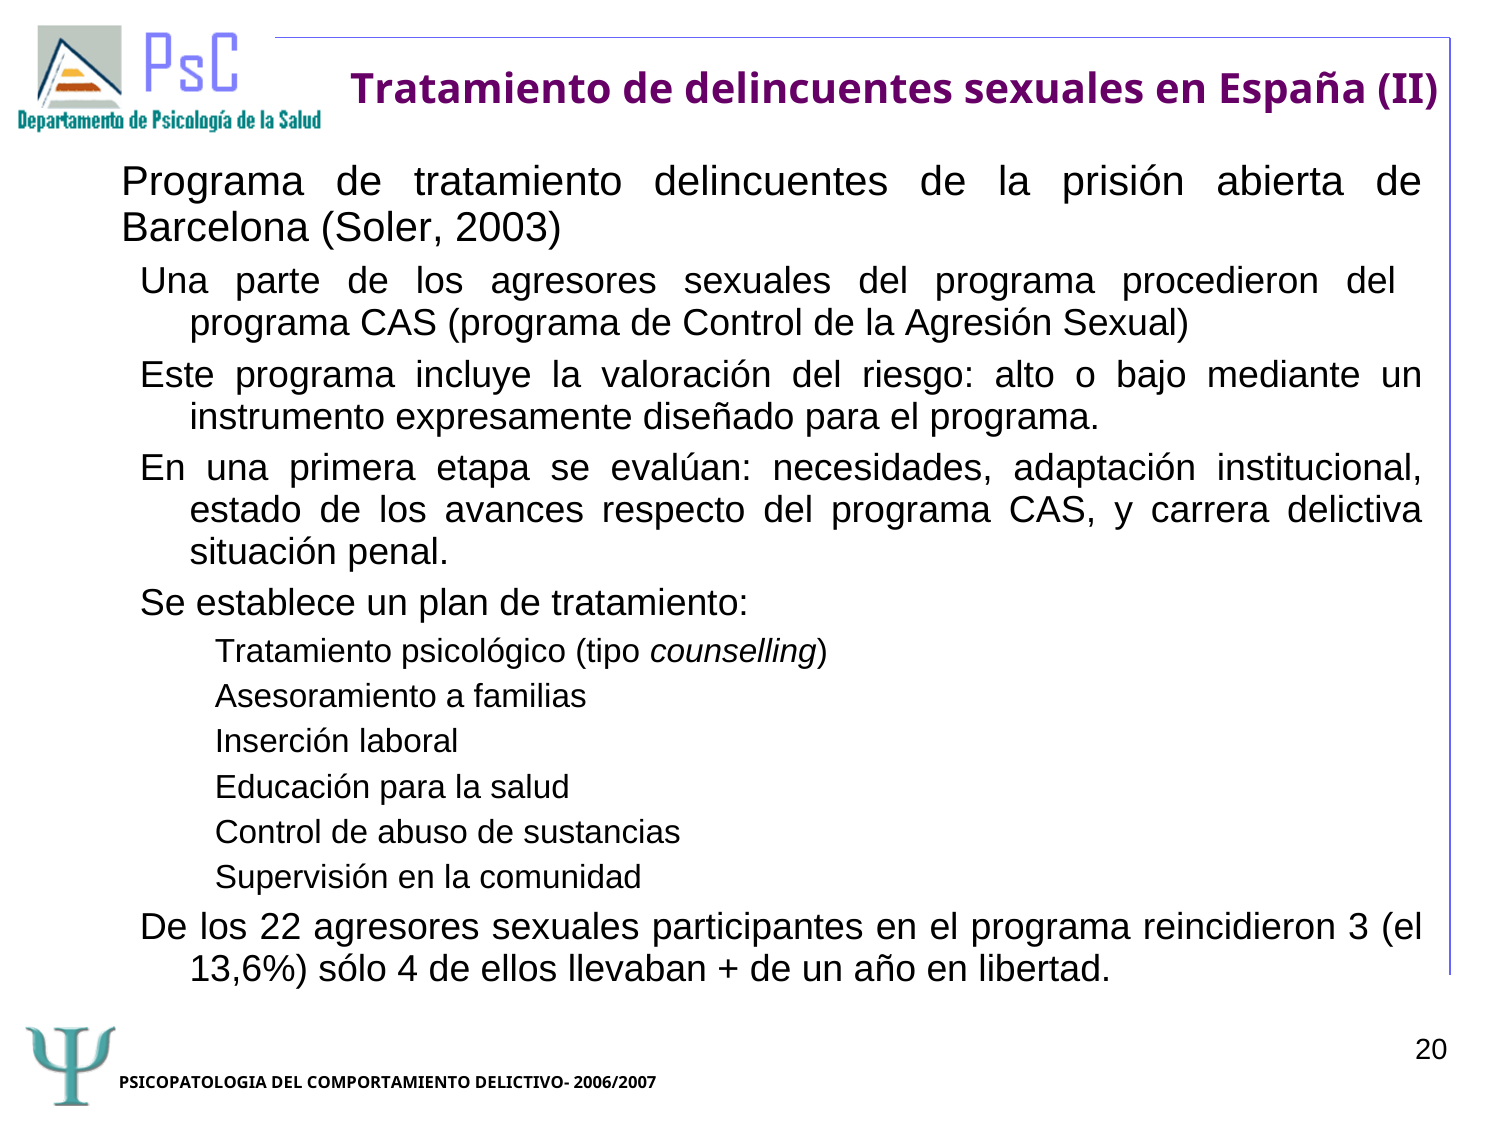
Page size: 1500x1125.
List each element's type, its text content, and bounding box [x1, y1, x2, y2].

subtitle Programa de tratamiento delincuentes de la prisión abierta de Barcelona (Soler, 2003) Una parte de los agresores sexuales del programa procedieron del programa CAS (programa de Control de la Agresión Sexual) Este programa incluye la valoración del riesgo: alto o bajo mediante un instrumento expresamente diseñado para el programa. En una primera etapa se evalúan: necesidades, adaptación institucional, estado de los avances respecto del programa CAS, y carrera delictiva situación penal. Se establece un plan de tratamiento: Tratamiento psicológico (tipo counselling) Asesoramiento a familias Inserción laboral Educación para la salud Control de abuso de sustancias Supervisión en la comunidad De los 22 agresores sexuales participantes en el programa reincidieron 3 (el 13,6%) sólo 4 de ellos llevaban + de un año en libertad. [49, 149, 1438, 1125]
picture [24, 1024, 49, 1106]
title Tratamiento de delincuentes sexuales en España (II) [324, 48, 1476, 127]
picture [0, 0, 330, 138]
